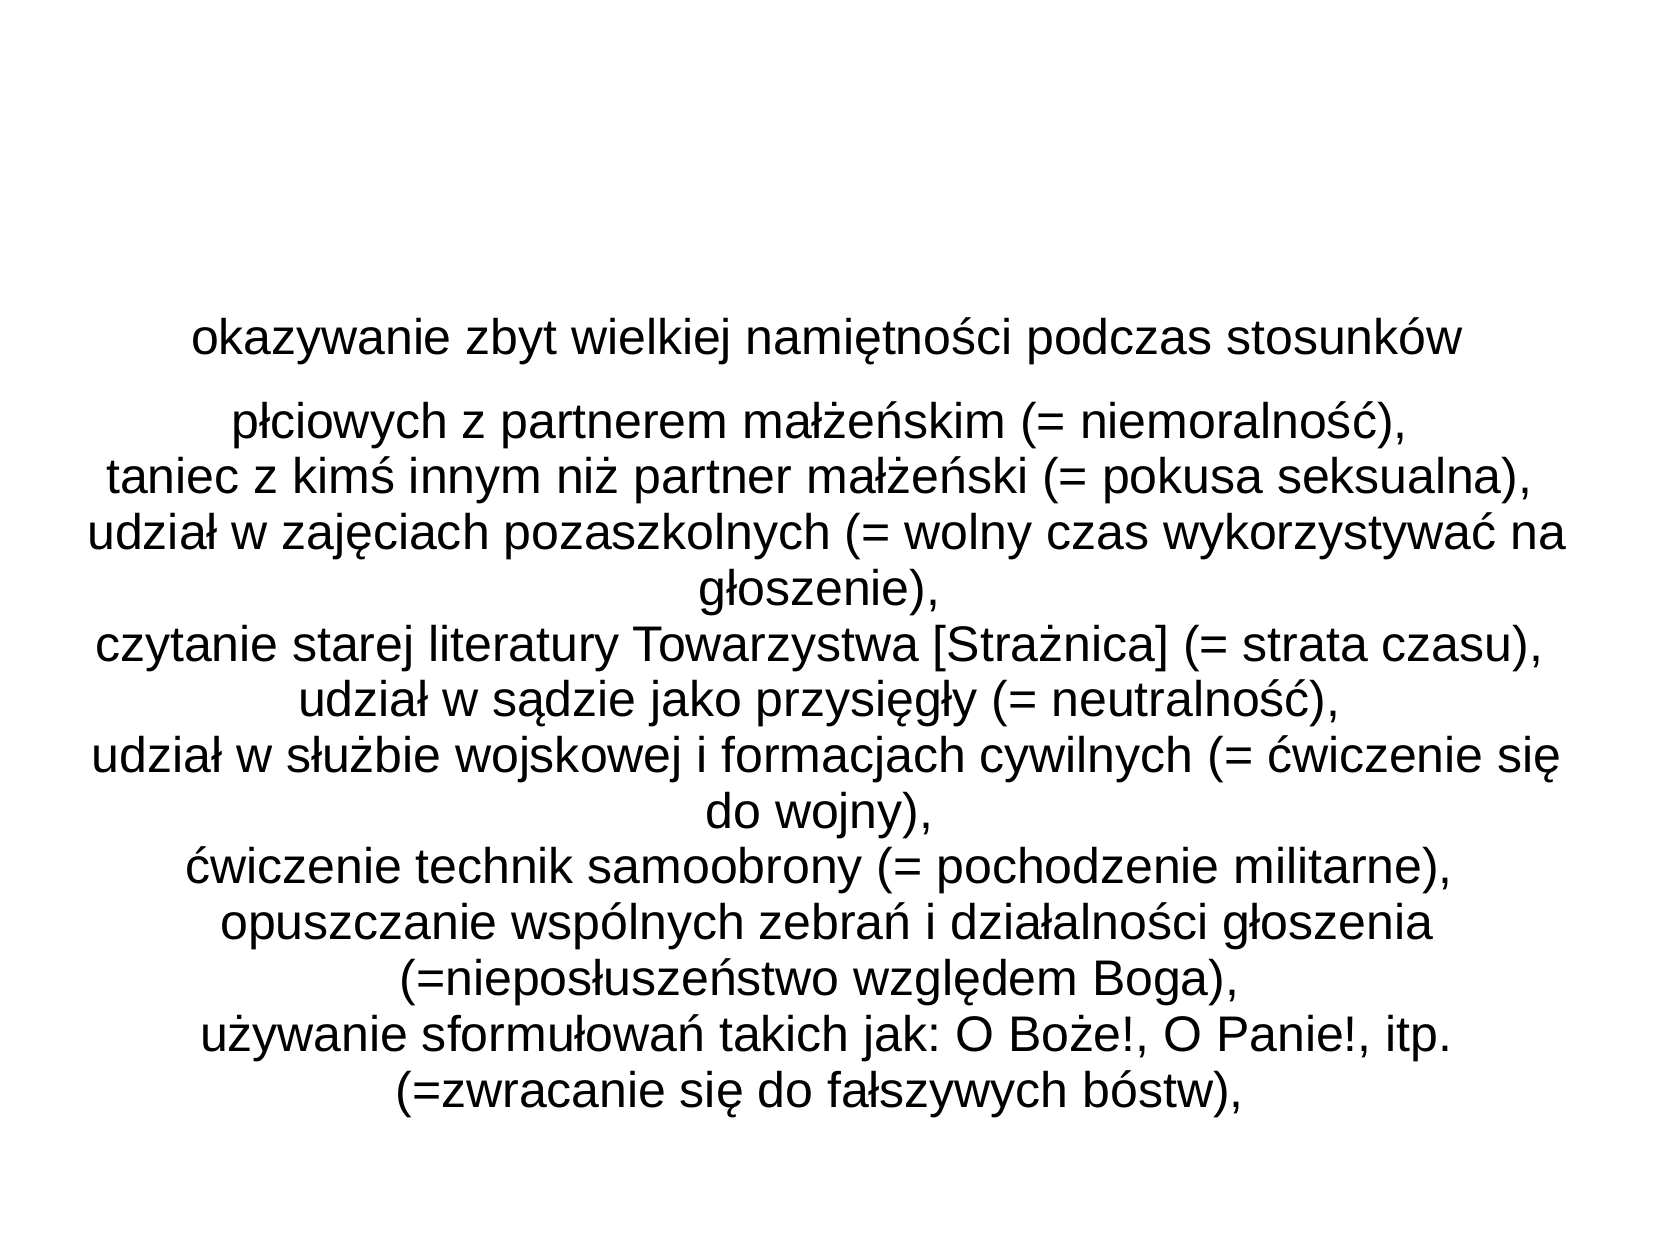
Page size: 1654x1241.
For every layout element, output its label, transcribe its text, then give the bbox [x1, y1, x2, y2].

subtitle okazywanie zbyt wielkiej namiętności podczas stosunków płciowych z partnerem małżeńskim (= niemoralność), taniec z kimś innym niż partner małżeński (= pokusa seksualna), udział w zajęciach pozaszkolnych (= wolny czas wykorzystywać na głoszenie), czytanie starej literatury Towarzystwa [Strażnica] (= strata czasu), udział w sądzie jako przysięgły (= neutralność), udział w służbie wojskowej i formacjach cywilnych (= ćwiczenie się do wojny), ćwiczenie technik samoobrony (= pochodzenie militarne), opuszczanie wspólnych zebrań i działalności głoszenia (=nieposłuszeństwo względem Boga), używanie sformułowań takich jak: O Boże!, O Panie!, itp. (=zwracanie się do fałszywych bóstw), [82, 295, 1571, 1104]
